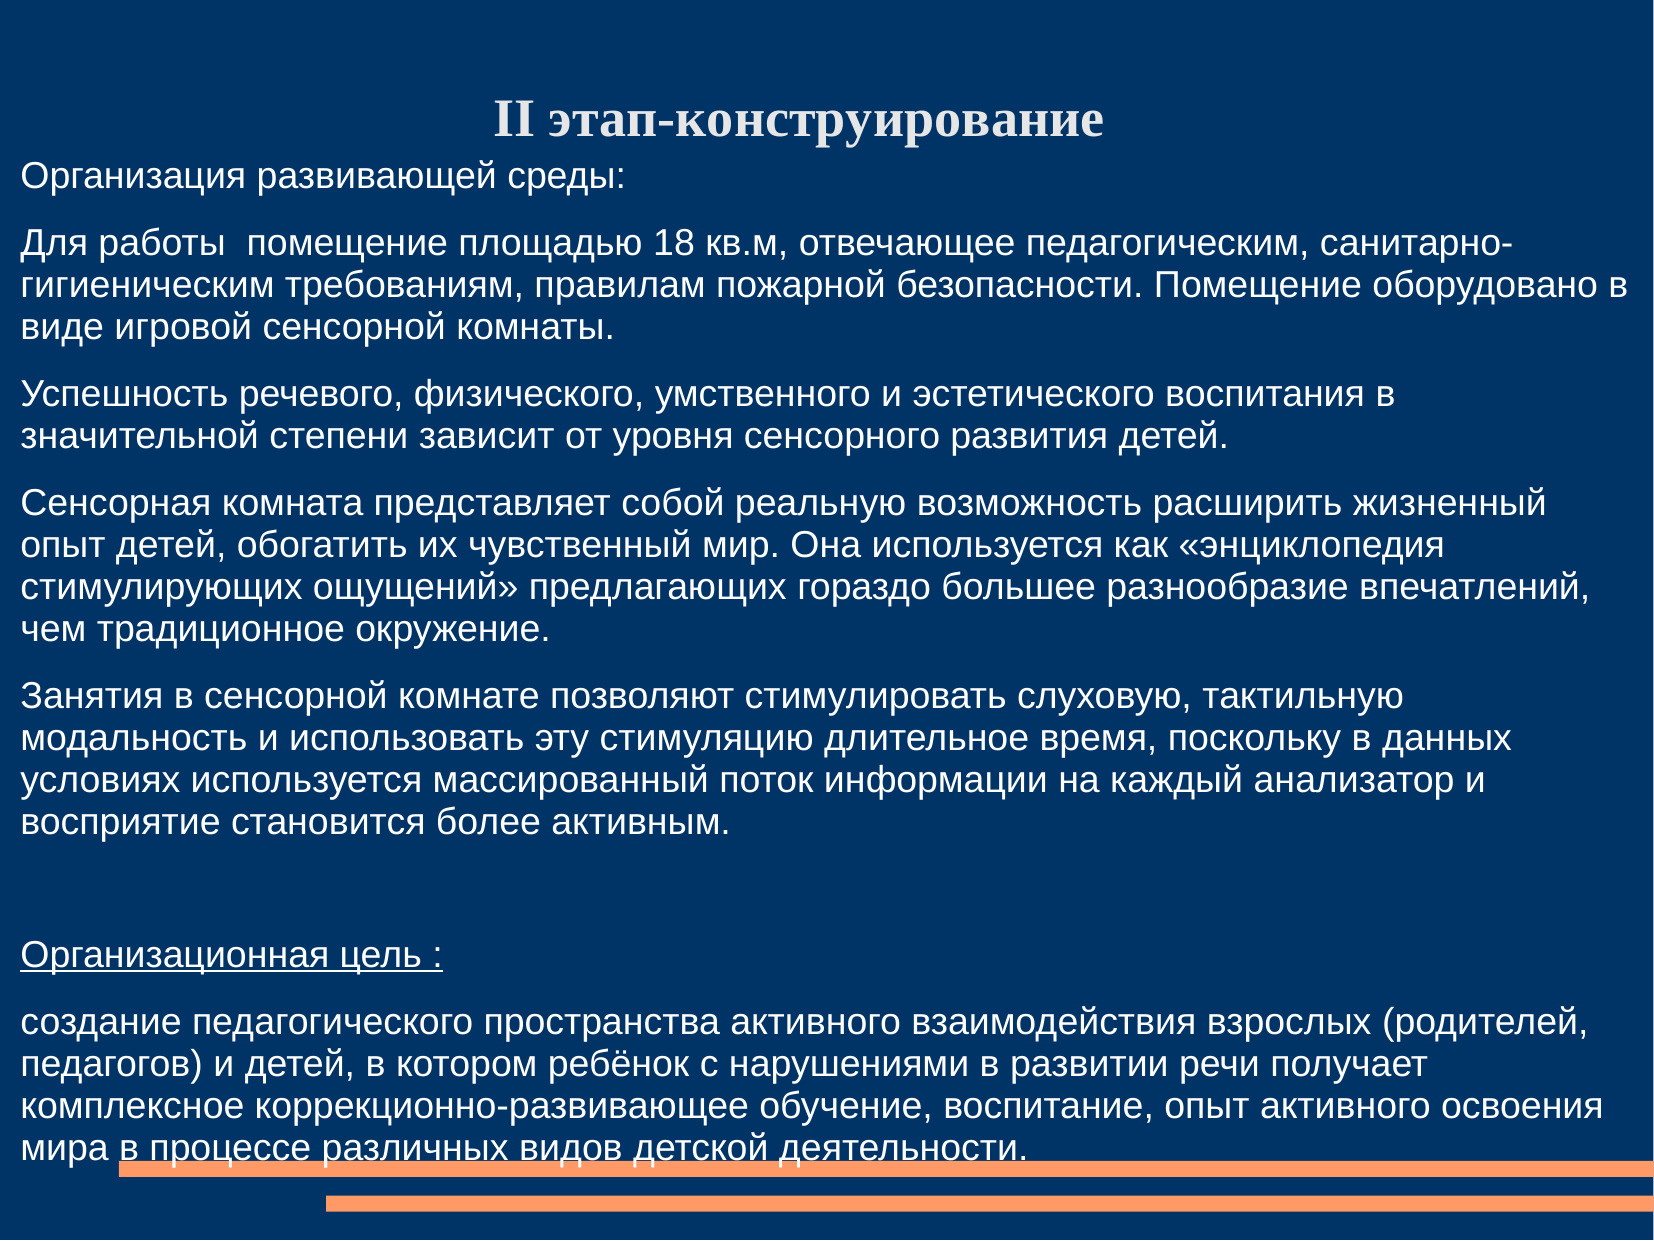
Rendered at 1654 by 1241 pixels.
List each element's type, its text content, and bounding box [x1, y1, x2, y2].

list II этап-конструирование [88, 88, 1561, 147]
text_box Организация развивающей среды: Для работы помещение площадью 18 кв.м, отвечающее педагогическим, санитарно-гигиеническим требованиям, правилам пожарной безопасности. Помещение оборудовано в виде игровой сенсорной комнаты. Успешность речевого, физического, умственного и эстетического воспитания в значительной степени зависит от уровня сенсорного развития детей. Сенсорная комната представляет собой реальную возможность расширить жизненный опыт детей, обогатить их чувственный мир. Она используется как «энциклопедия стимулирующих ощущений» предлагающих гораздо большее разнообразие впечатлений, чем традиционное окружение. Занятия в сенсорной комнате позволяют стимулировать слуховую, тактильную модальность и использовать эту стимуляцию длительное время, поскольку в данных условиях используется массированный поток информации на каждый анализатор и восприятие становится более активным. Организационная цель : создание педагогического пространства активного взаимодействия взрослых (родителей, педагогов) и детей, в котором ребёнок с нарушениями в развитии речи получает комплексное коррекционно-развивающее обучение, воспитание, опыт активного освоения мира в процессе различных видов детской деятельности. [5, 147, 1654, 1241]
